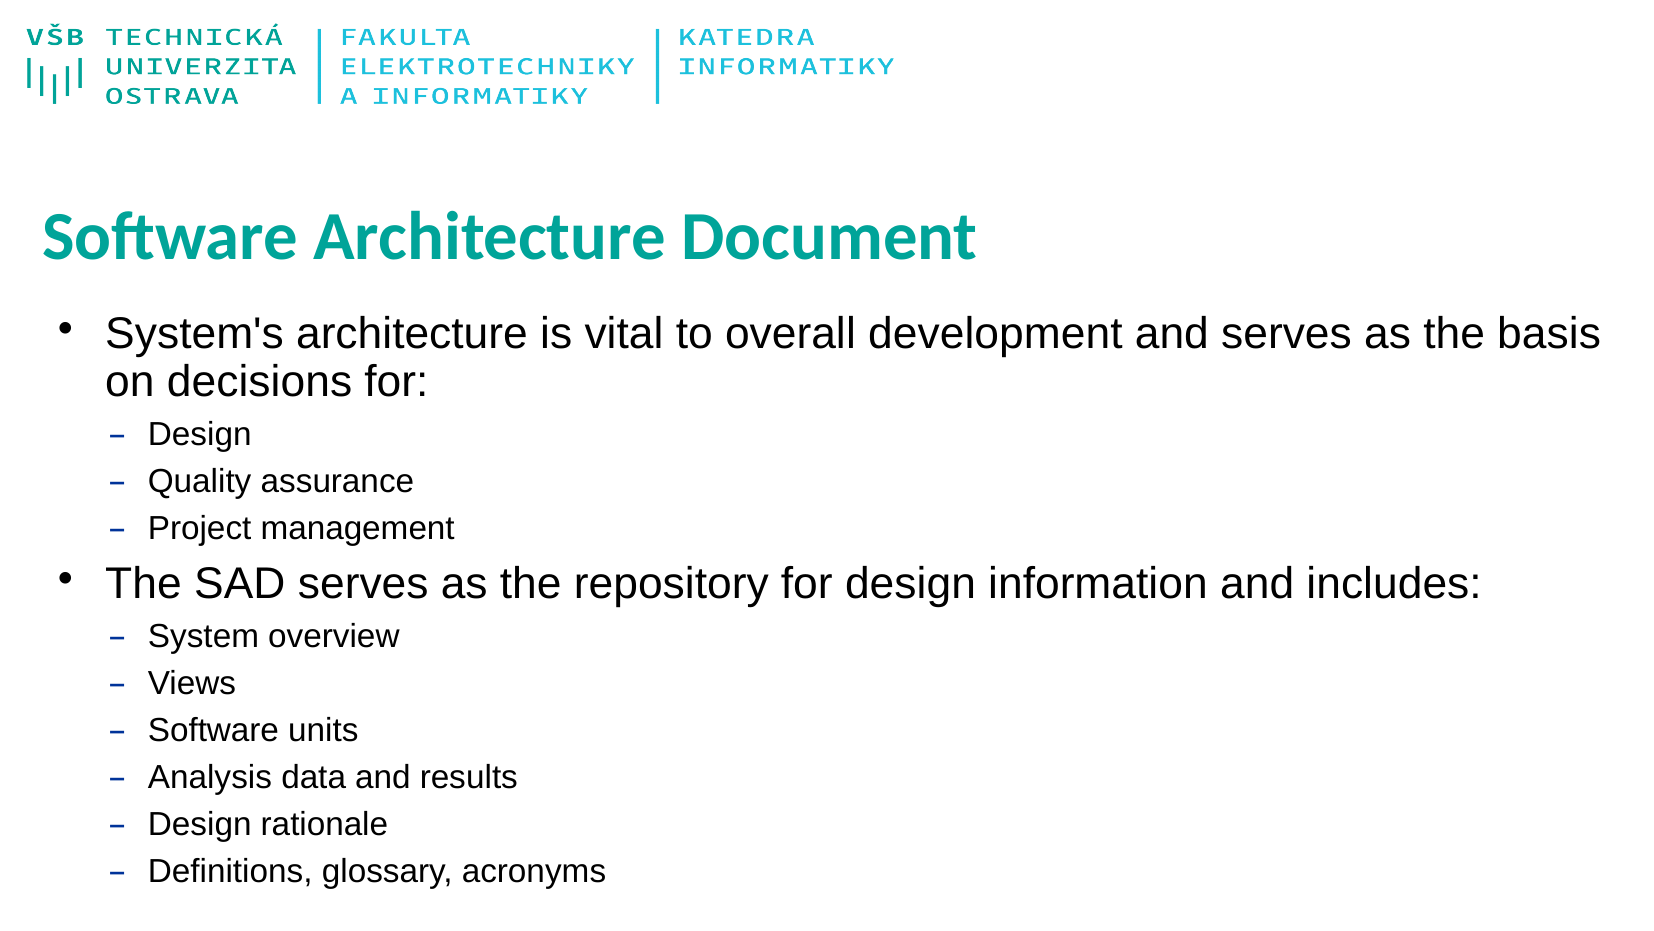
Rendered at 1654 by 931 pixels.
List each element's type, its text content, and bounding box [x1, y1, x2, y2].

title Software Architecture Document [27, 142, 1628, 282]
list System's architecture is vital to overall development and serves as the basis on decisions for: Design Quality assurance Project management The SAD serves as the repository for design information and includes: System overview Views Software units Analysis data and results Design rationale Definitions, glossary, acronyms [27, 302, 1628, 901]
picture [26, 23, 894, 104]
